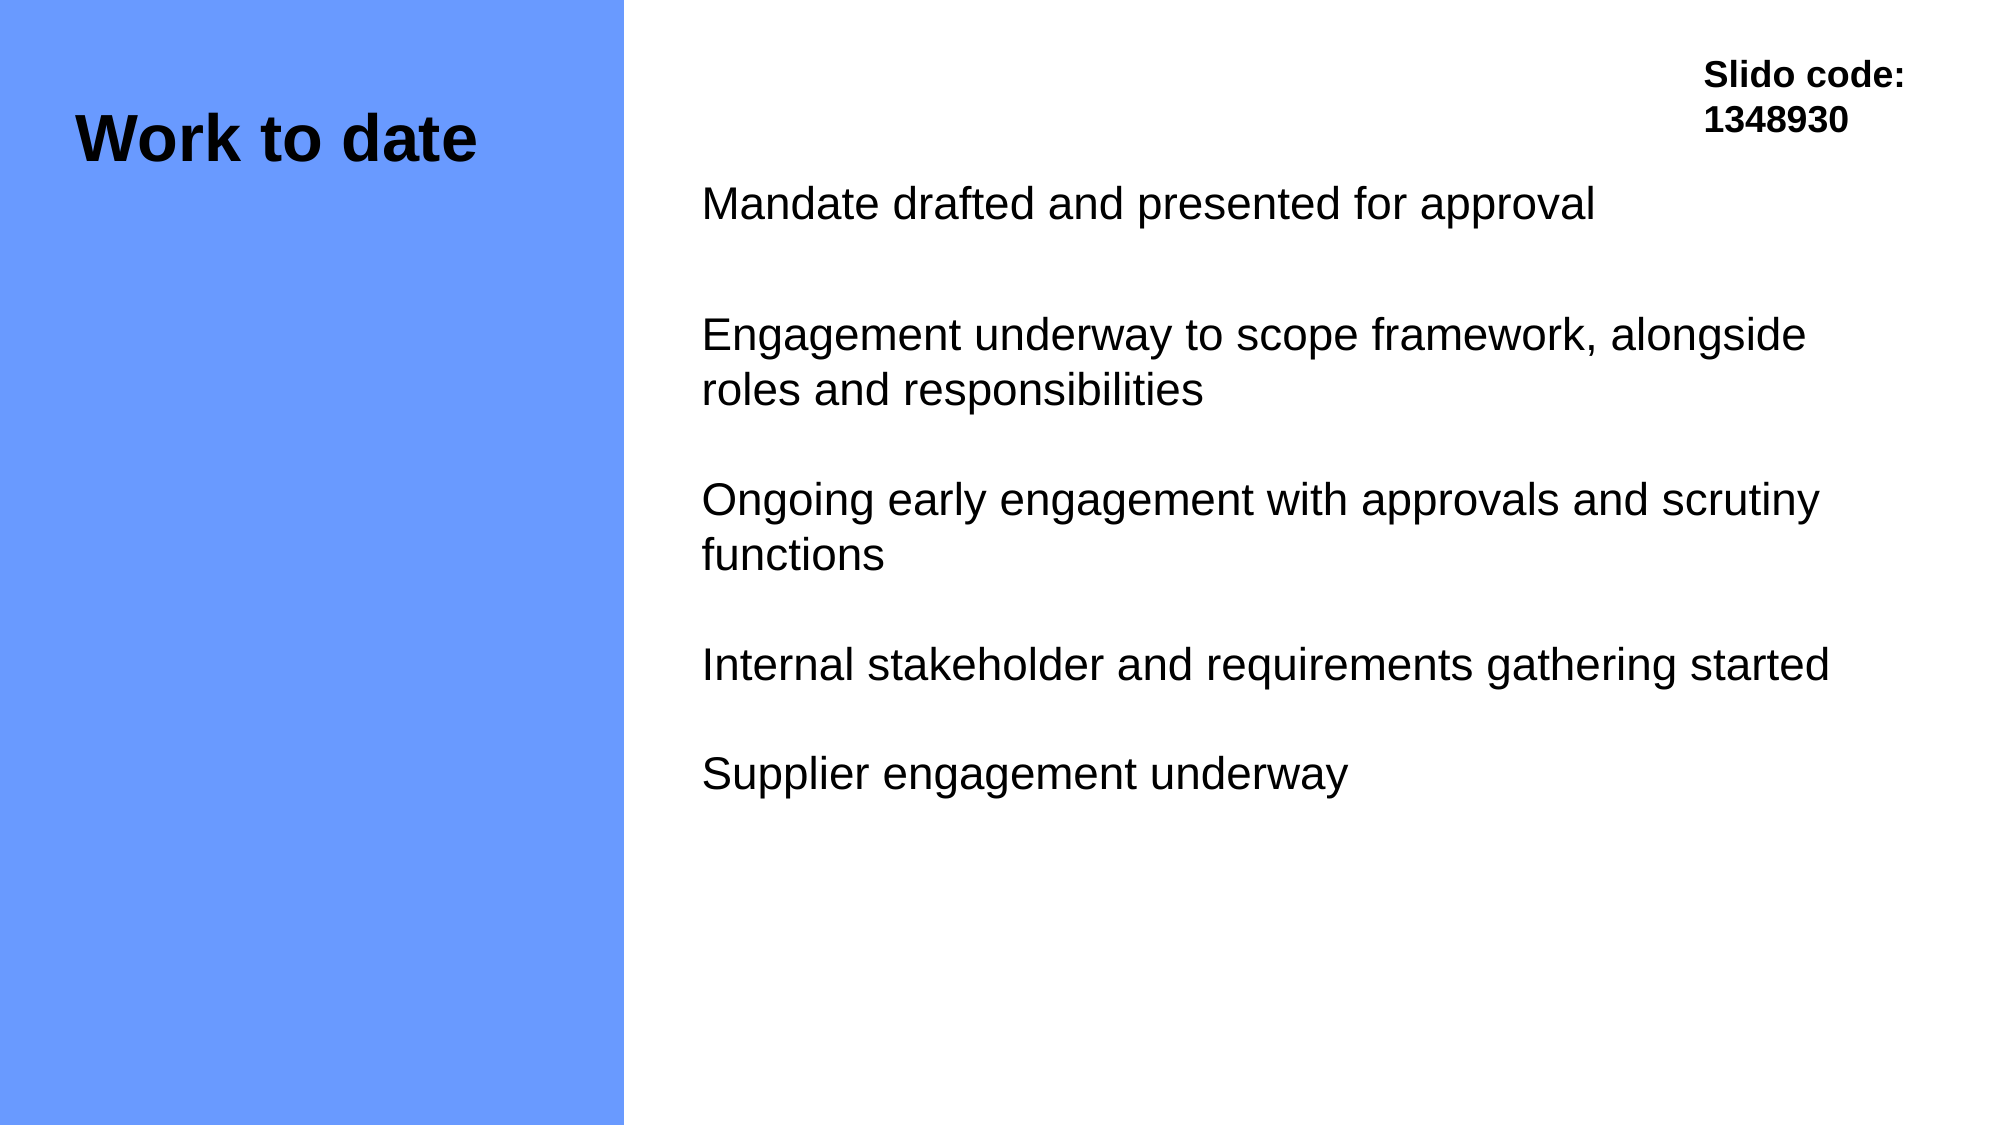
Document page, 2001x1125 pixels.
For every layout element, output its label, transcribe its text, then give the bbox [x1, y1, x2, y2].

text_box Slido code: 1348930 [1688, 35, 1989, 131]
title Work to date [75, 94, 577, 346]
title Mandate drafted and presented for approval Engagement underway to scope framework, alongside roles and responsibilities Ongoing early engagement with approvals and scrutiny functions Internal stakeholder and requirements gathering started Supplier engagement underway [701, 173, 1892, 643]
